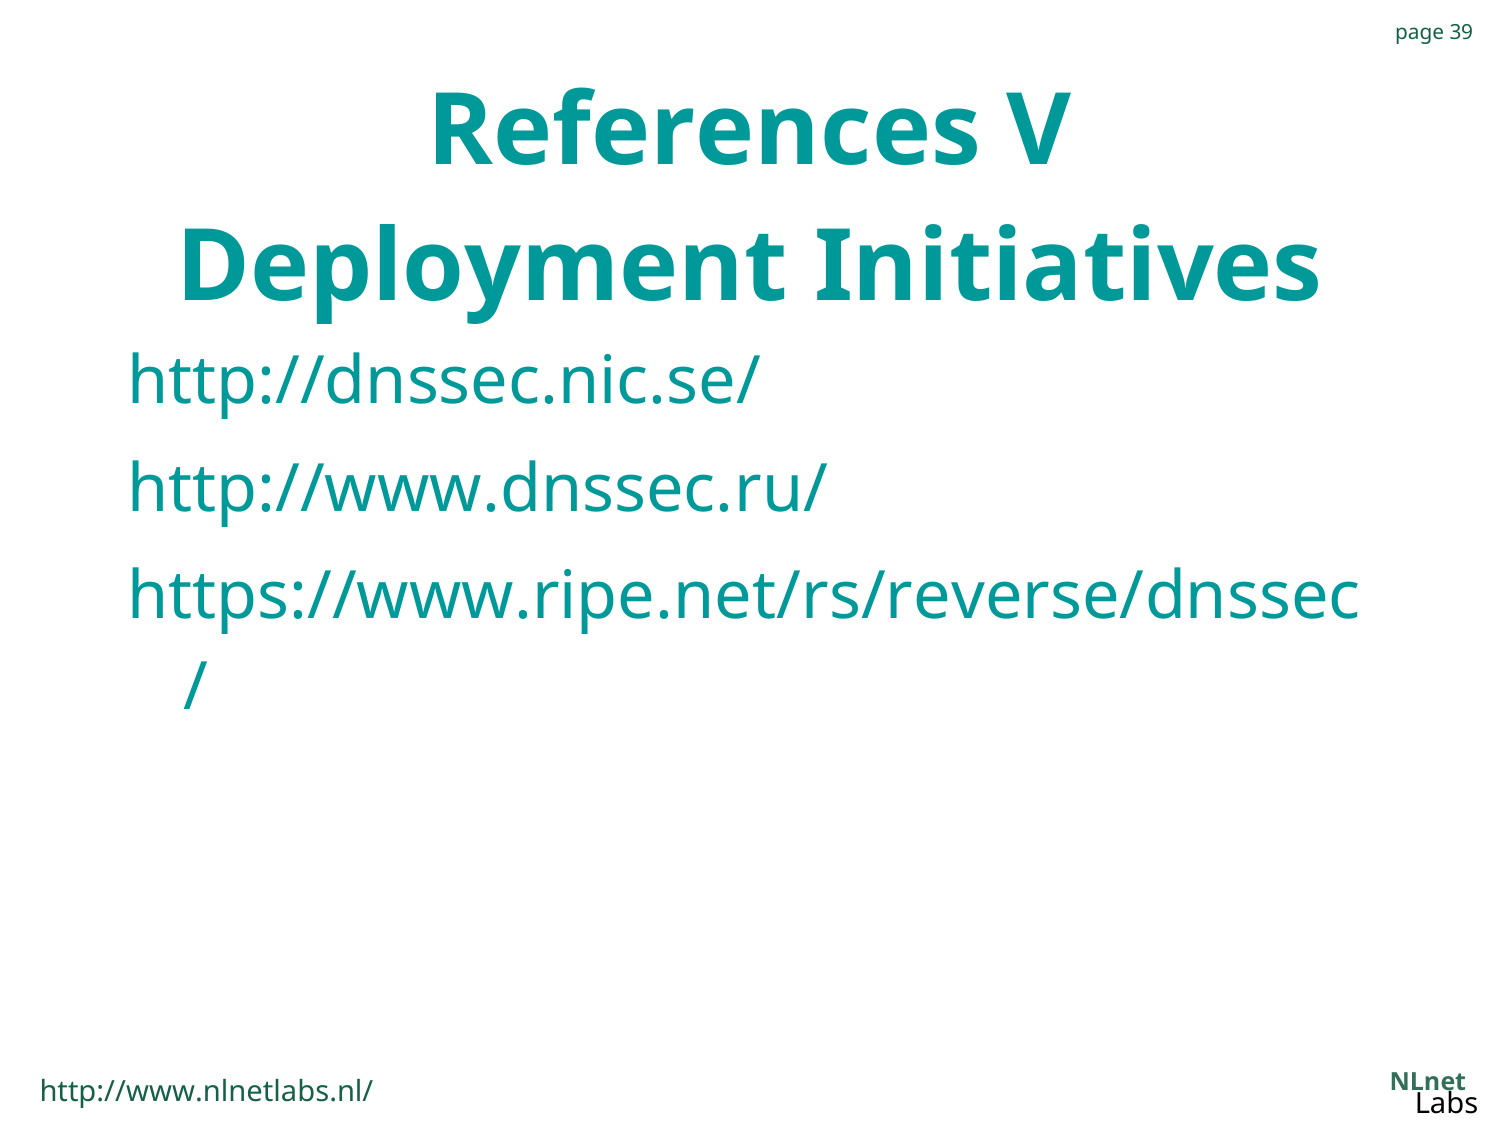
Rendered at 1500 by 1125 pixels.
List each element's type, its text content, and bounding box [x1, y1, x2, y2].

list http://dnssec.nic.se/ http://www.dnssec.ru/ https://www.ripe.net/rs/reverse/dnssec/ [112, 324, 1388, 1001]
title References V Deployment Initiatives [112, 66, 1388, 322]
